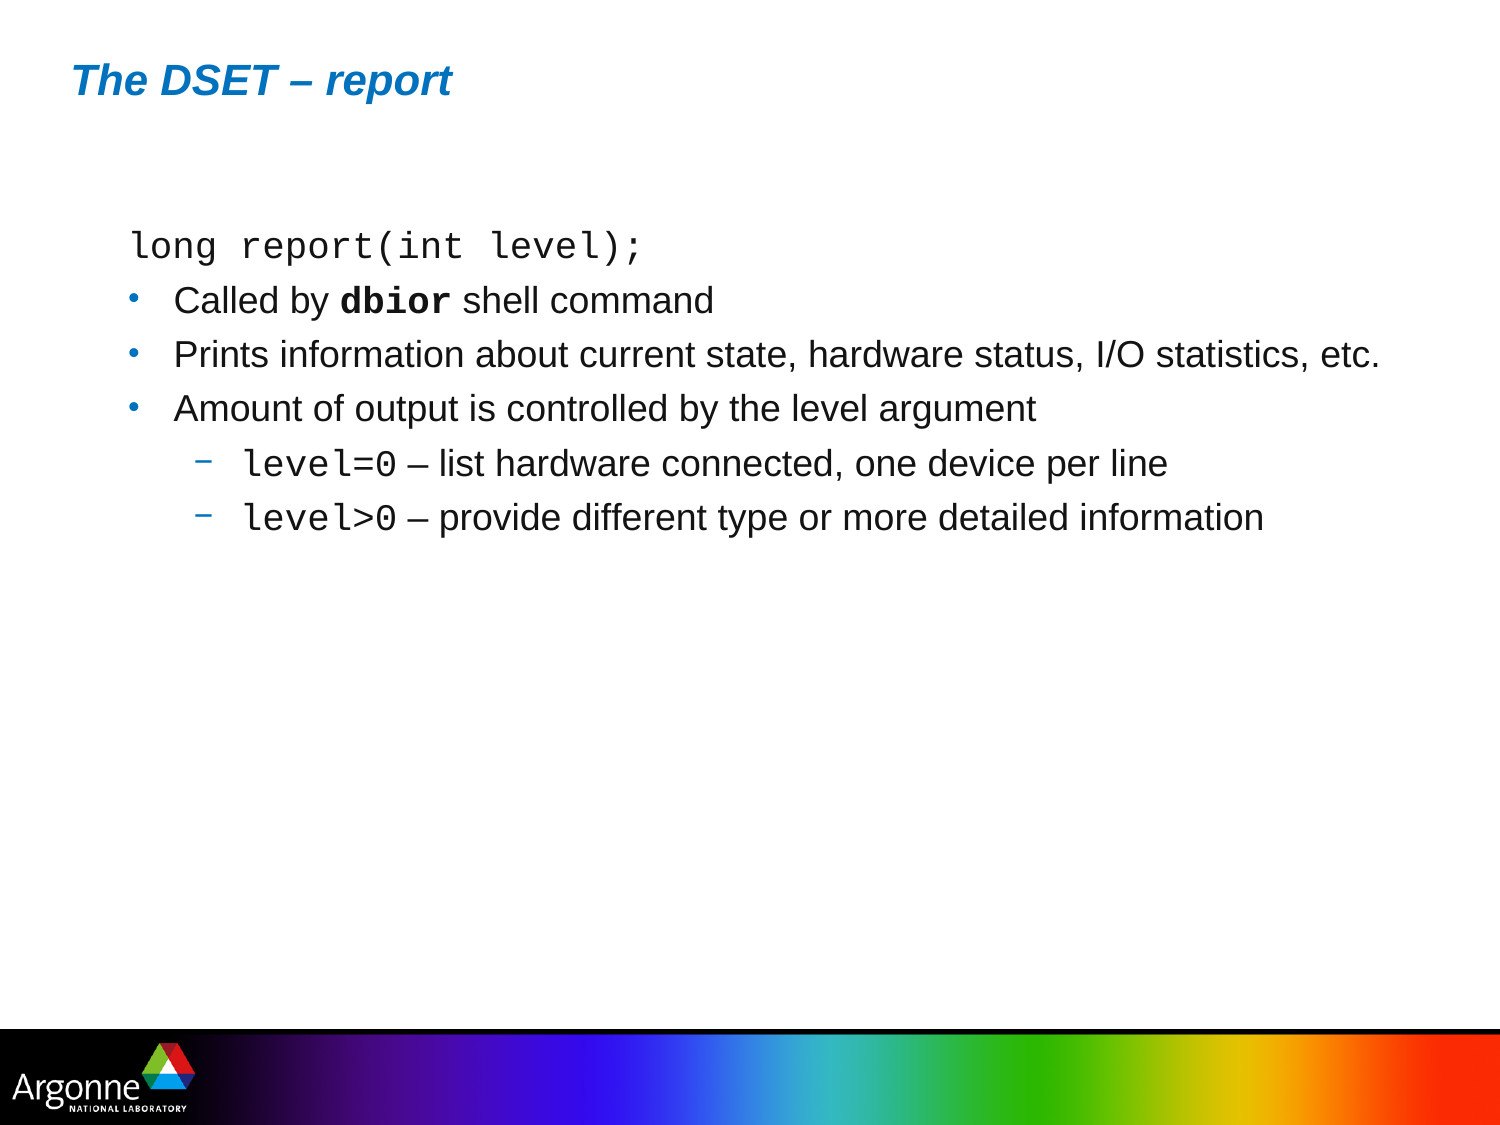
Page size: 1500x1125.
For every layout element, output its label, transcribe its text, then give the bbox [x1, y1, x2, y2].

list long report(int level); Called by dbior shell command Prints information about current state, hardware status, I/O statistics, etc. Amount of output is controlled by the level argument level=0 – list hardware connected, one device per line level>0 – provide different type or more detailed information [112, 213, 1457, 710]
picture [0, 1029, 1500, 1125]
title The DSET – report [55, 57, 1361, 113]
